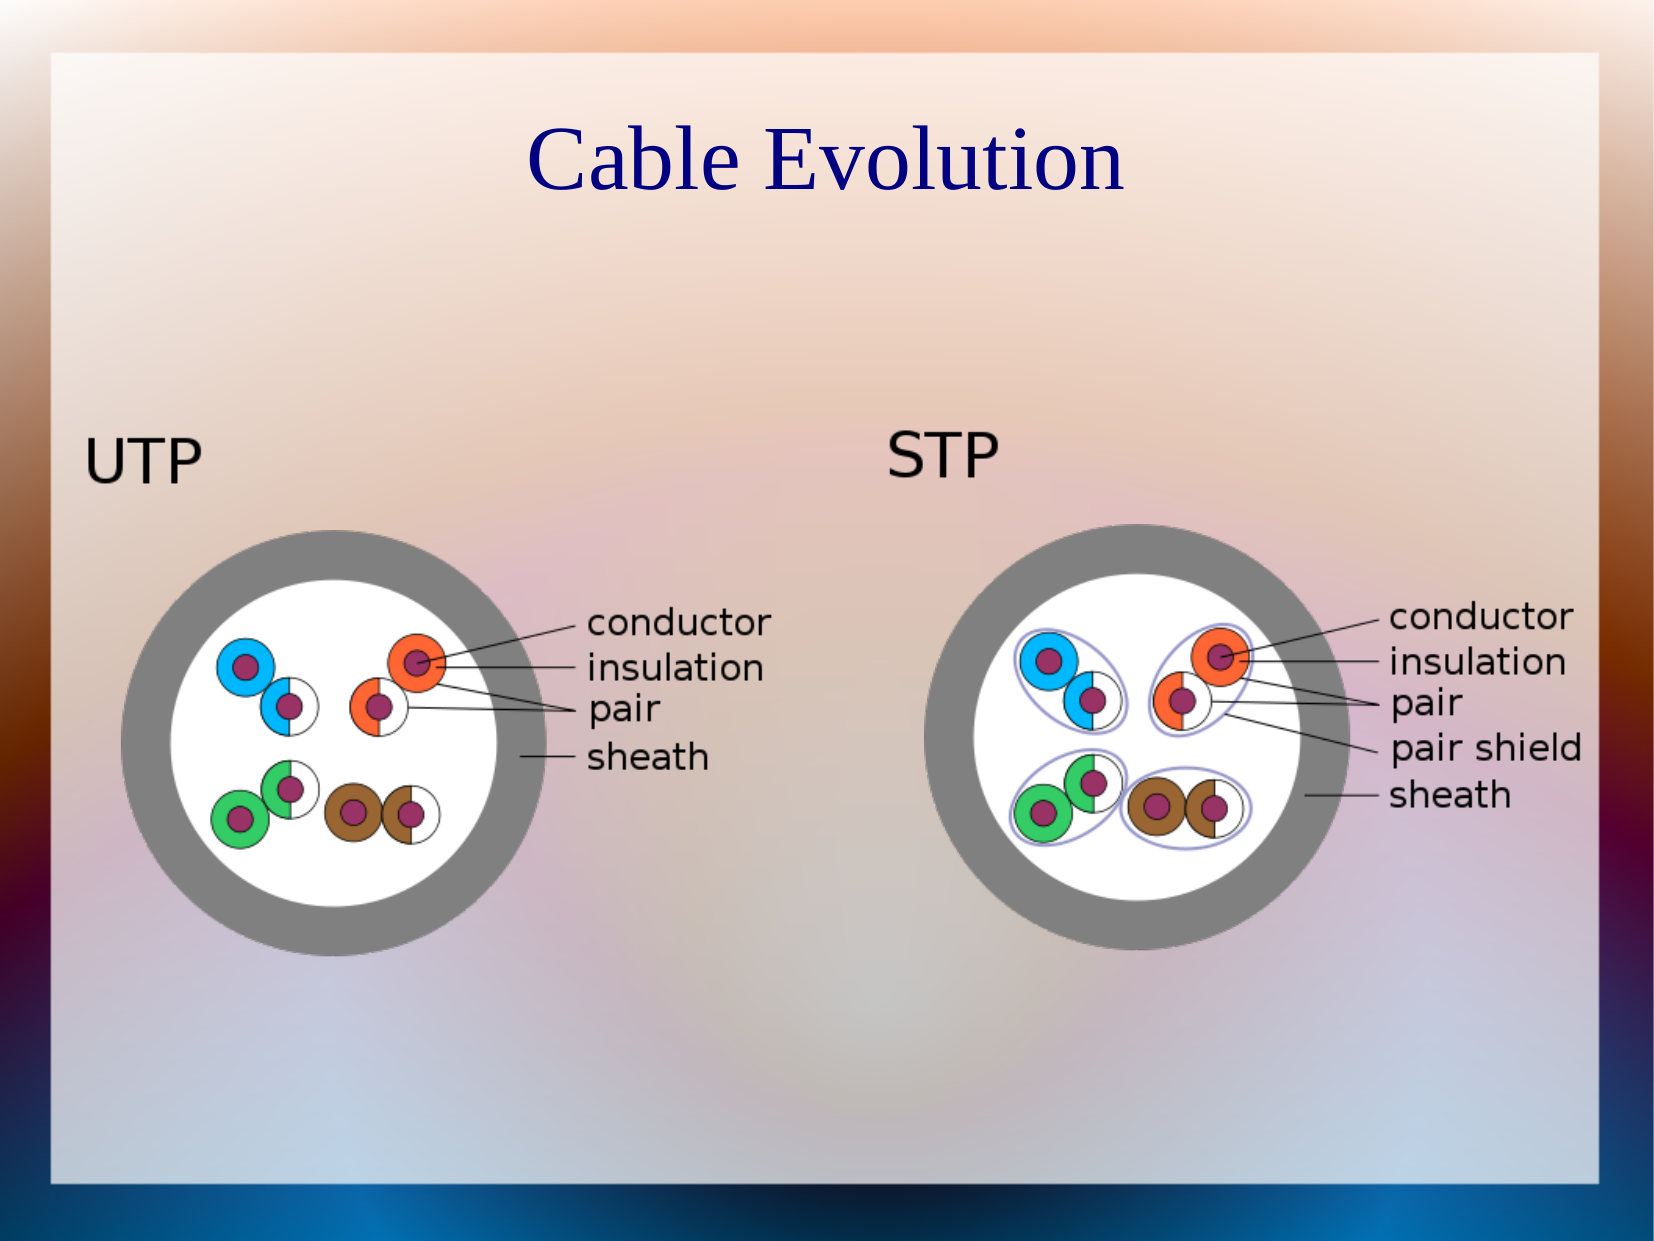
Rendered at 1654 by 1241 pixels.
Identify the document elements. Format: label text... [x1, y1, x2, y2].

picture [0, 0, 1654, 1241]
title Cable Evolution [82, 55, 1571, 263]
